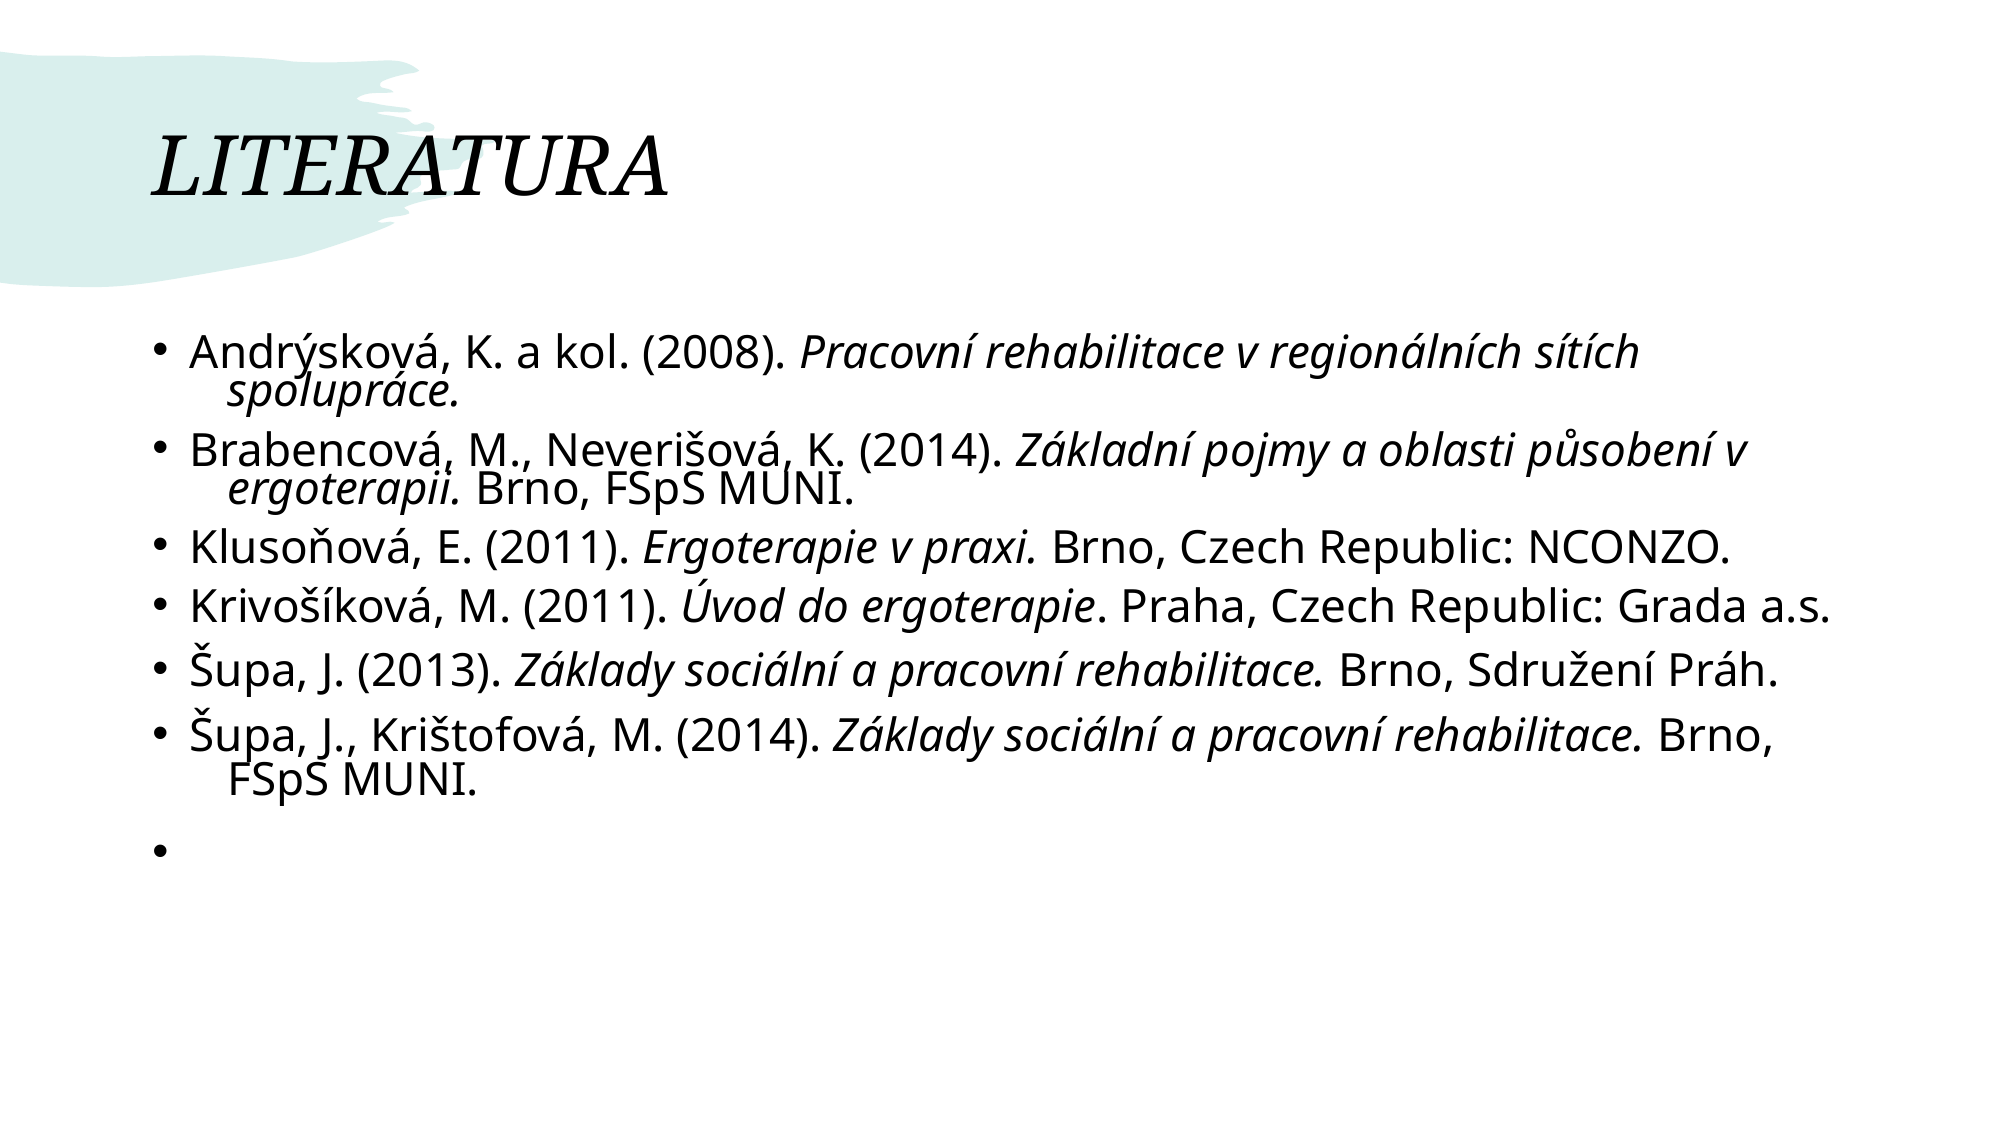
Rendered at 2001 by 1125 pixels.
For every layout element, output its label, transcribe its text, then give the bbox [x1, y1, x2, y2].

list Andrýsková, K. a kol. (2008). Pracovní rehabilitace v regionálních sítích spolupráce. Brabencová, M., Neverišová, K. (2014). Základní pojmy a oblasti působení v ergoterapii. Brno, FSpS MUNI. Klusoňová, E. (2011). Ergoterapie v praxi. Brno, Czech Republic: NCONZO. Krivošíková, M. (2011). Úvod do ergoterapie. Praha, Czech Republic: Grada a.s. Šupa, J. (2013). Základy sociální a pracovní rehabilitace. Brno, Sdružení Práh. Šupa, J., Krištofová, M. (2014). Základy sociální a pracovní rehabilitace. Brno, FSpS MUNI. [137, 329, 1863, 913]
title LITERATURA [137, 59, 1863, 278]
